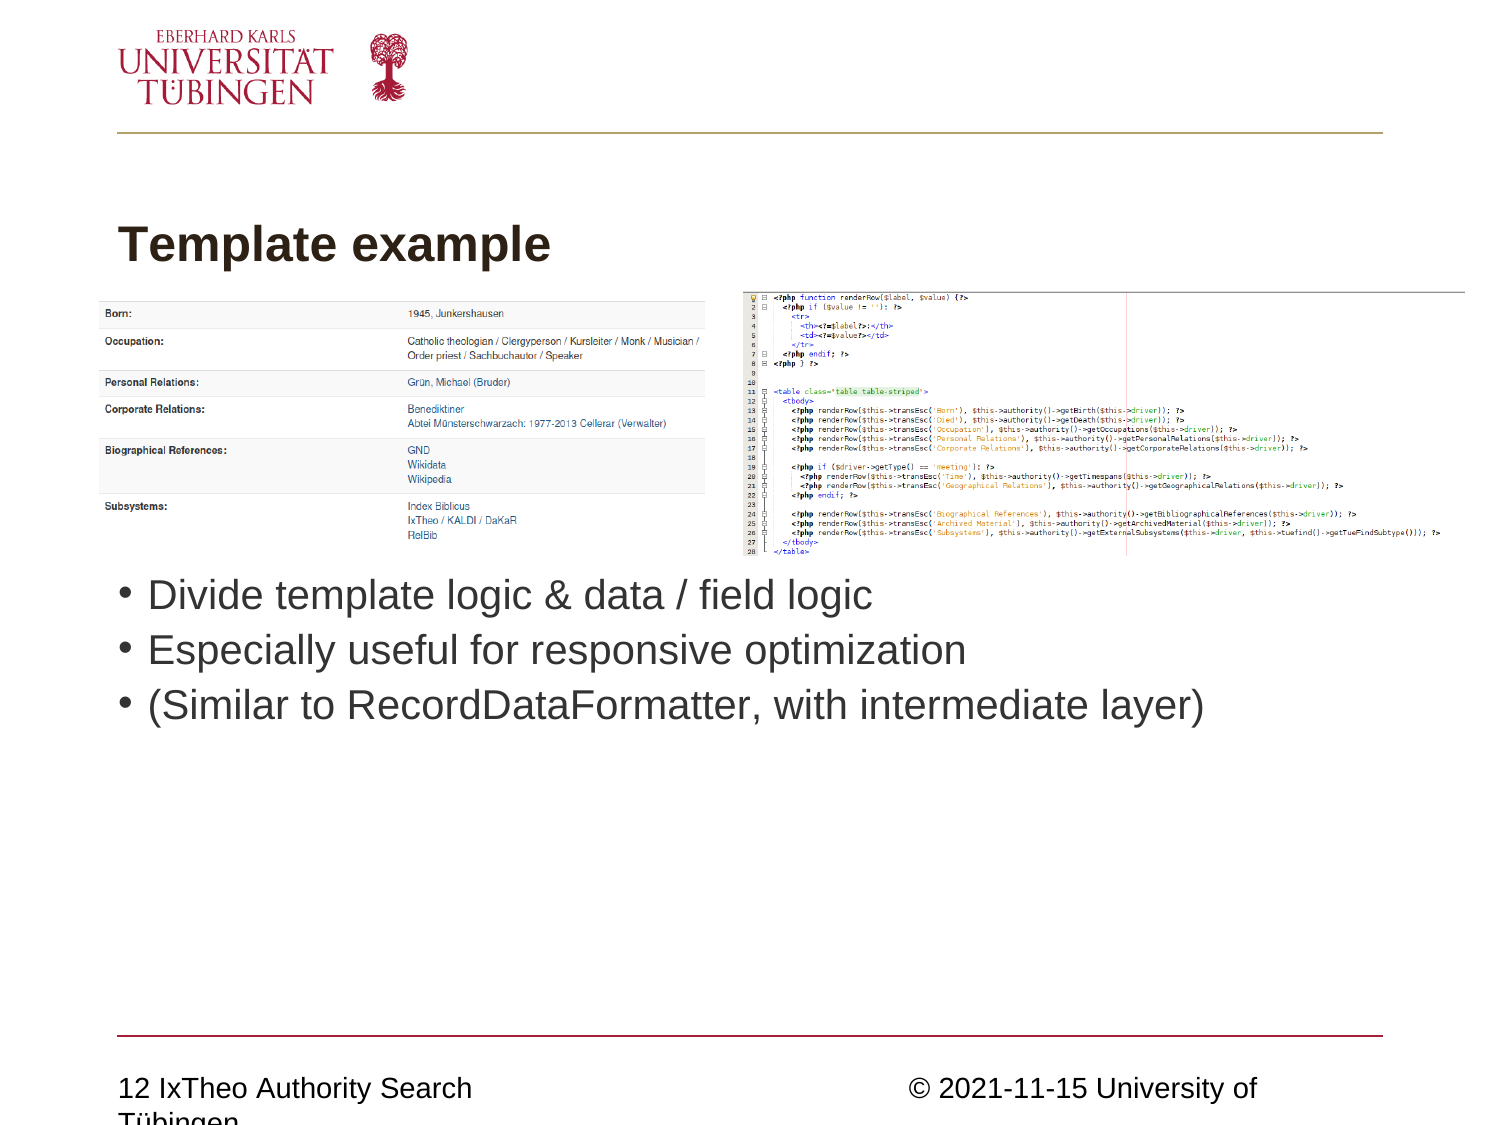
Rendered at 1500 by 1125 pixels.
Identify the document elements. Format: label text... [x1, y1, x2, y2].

title Template example [117, 211, 1382, 272]
picture [117, 29, 408, 105]
list Divide template logic & data / field logic Especially useful for responsive optimization (Similar to RecordDataFormatter, with intermediate layer) [118, 562, 1477, 910]
picture [94, 295, 709, 557]
picture [743, 291, 1465, 556]
